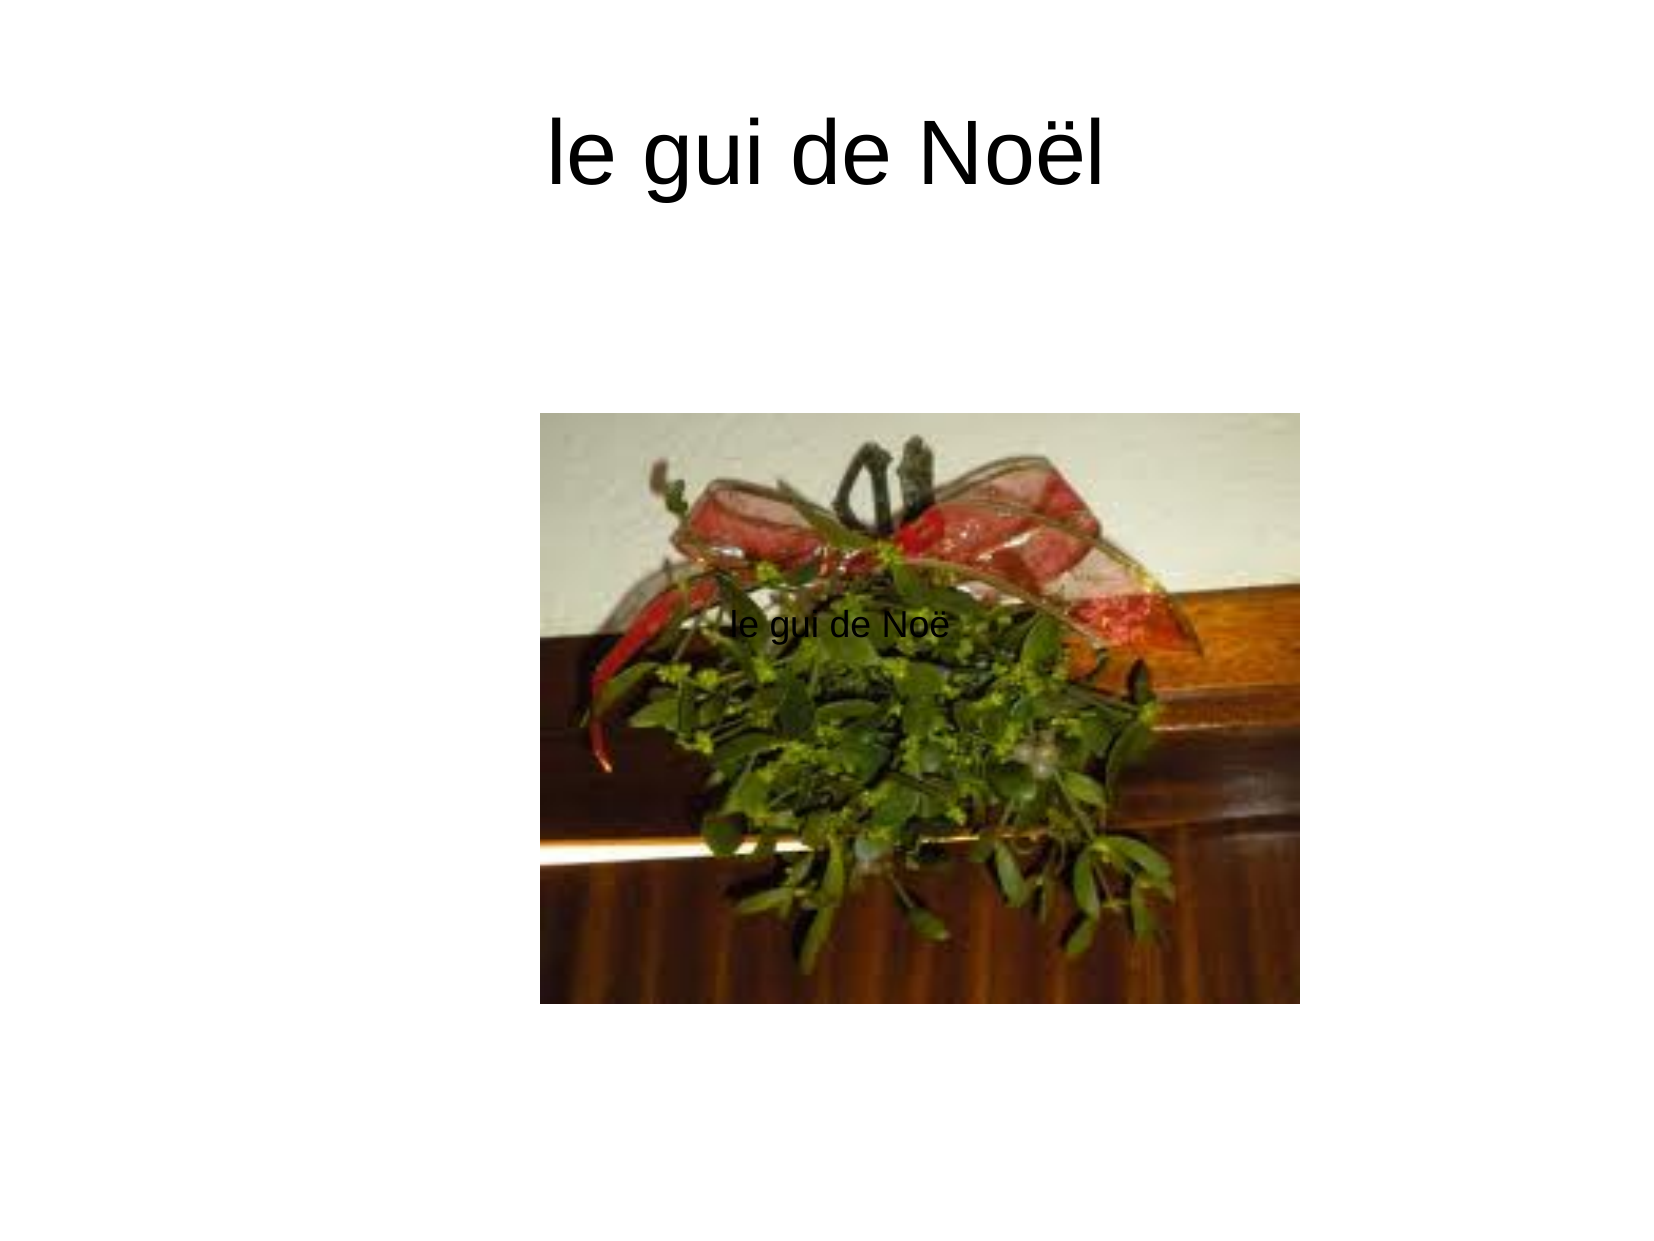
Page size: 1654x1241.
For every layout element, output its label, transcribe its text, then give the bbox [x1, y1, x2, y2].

picture [540, 413, 1300, 1004]
text_box le gui de Noë [715, 596, 966, 654]
title le gui de Noël [82, 49, 1571, 257]
